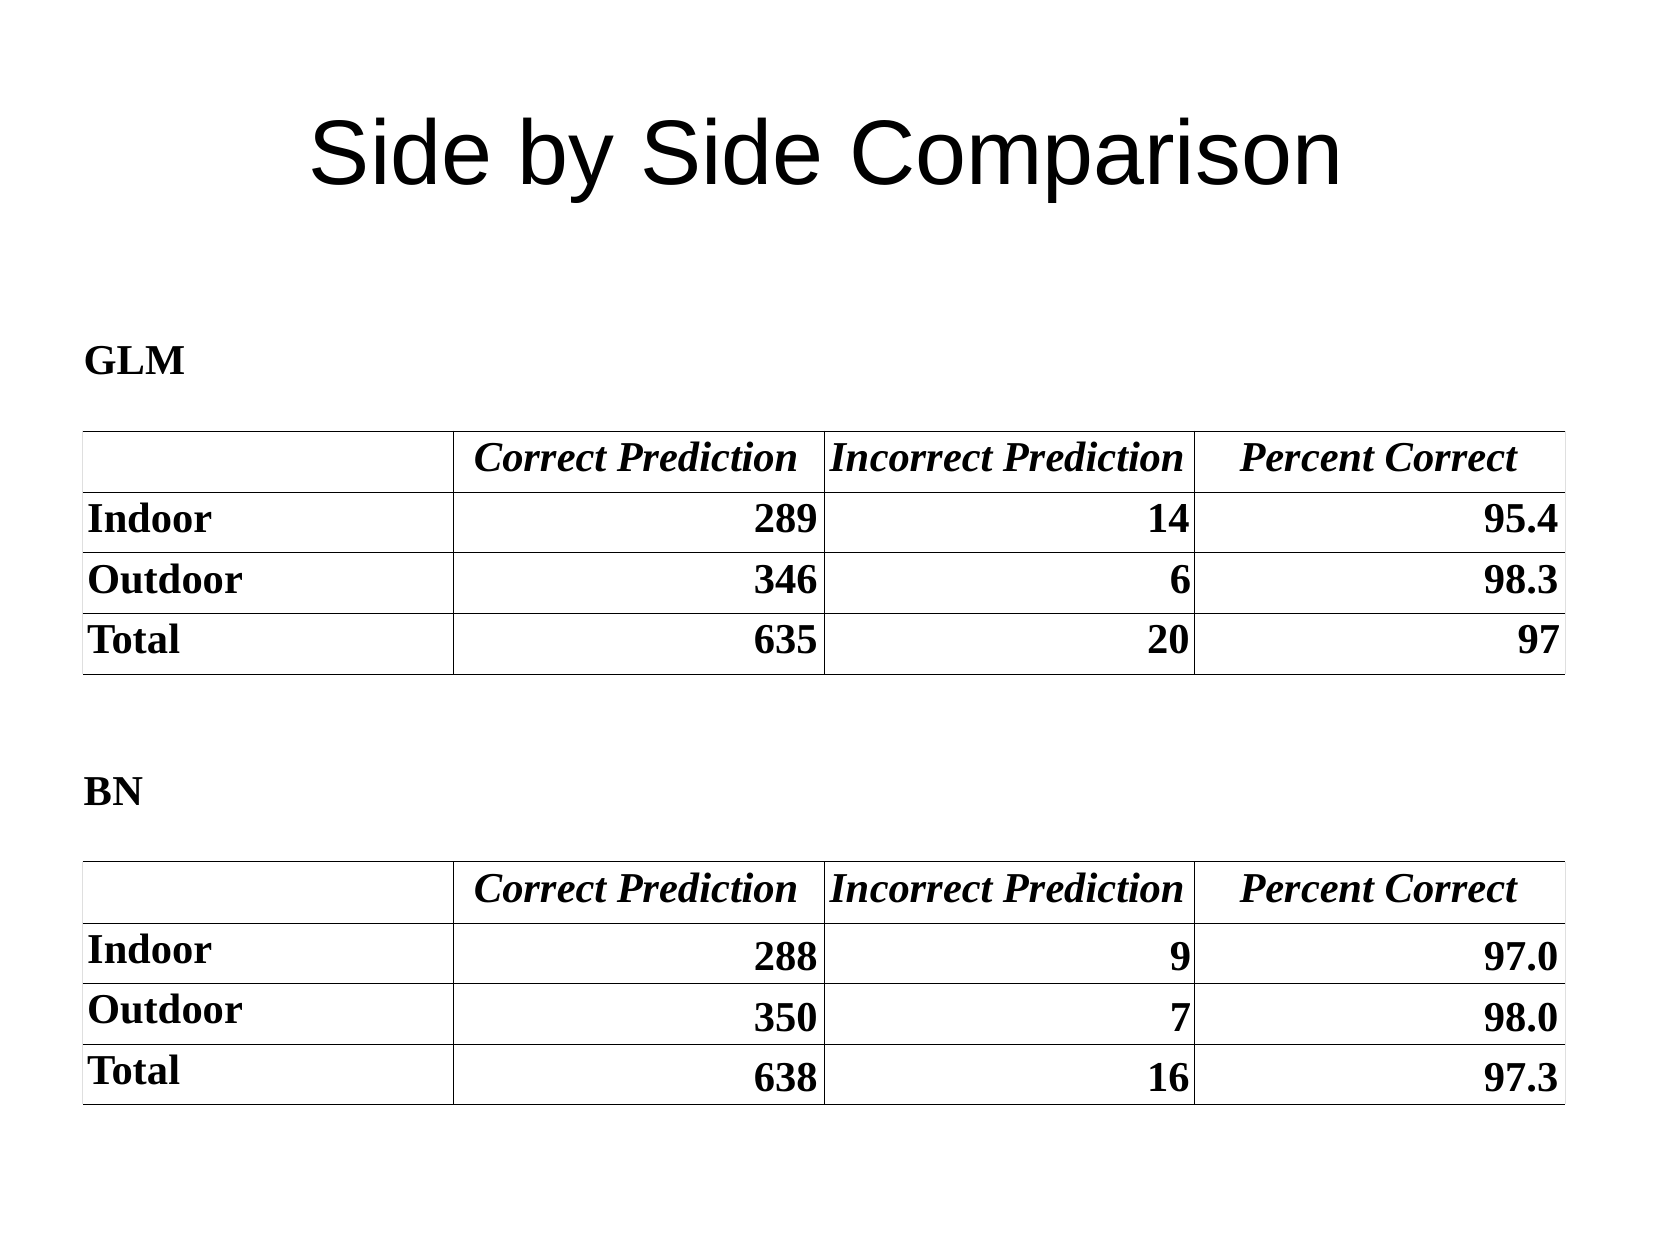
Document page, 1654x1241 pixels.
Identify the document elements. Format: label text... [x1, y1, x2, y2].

chart [82, 289, 1566, 1181]
title Side by Side Comparison [82, 49, 1571, 257]
